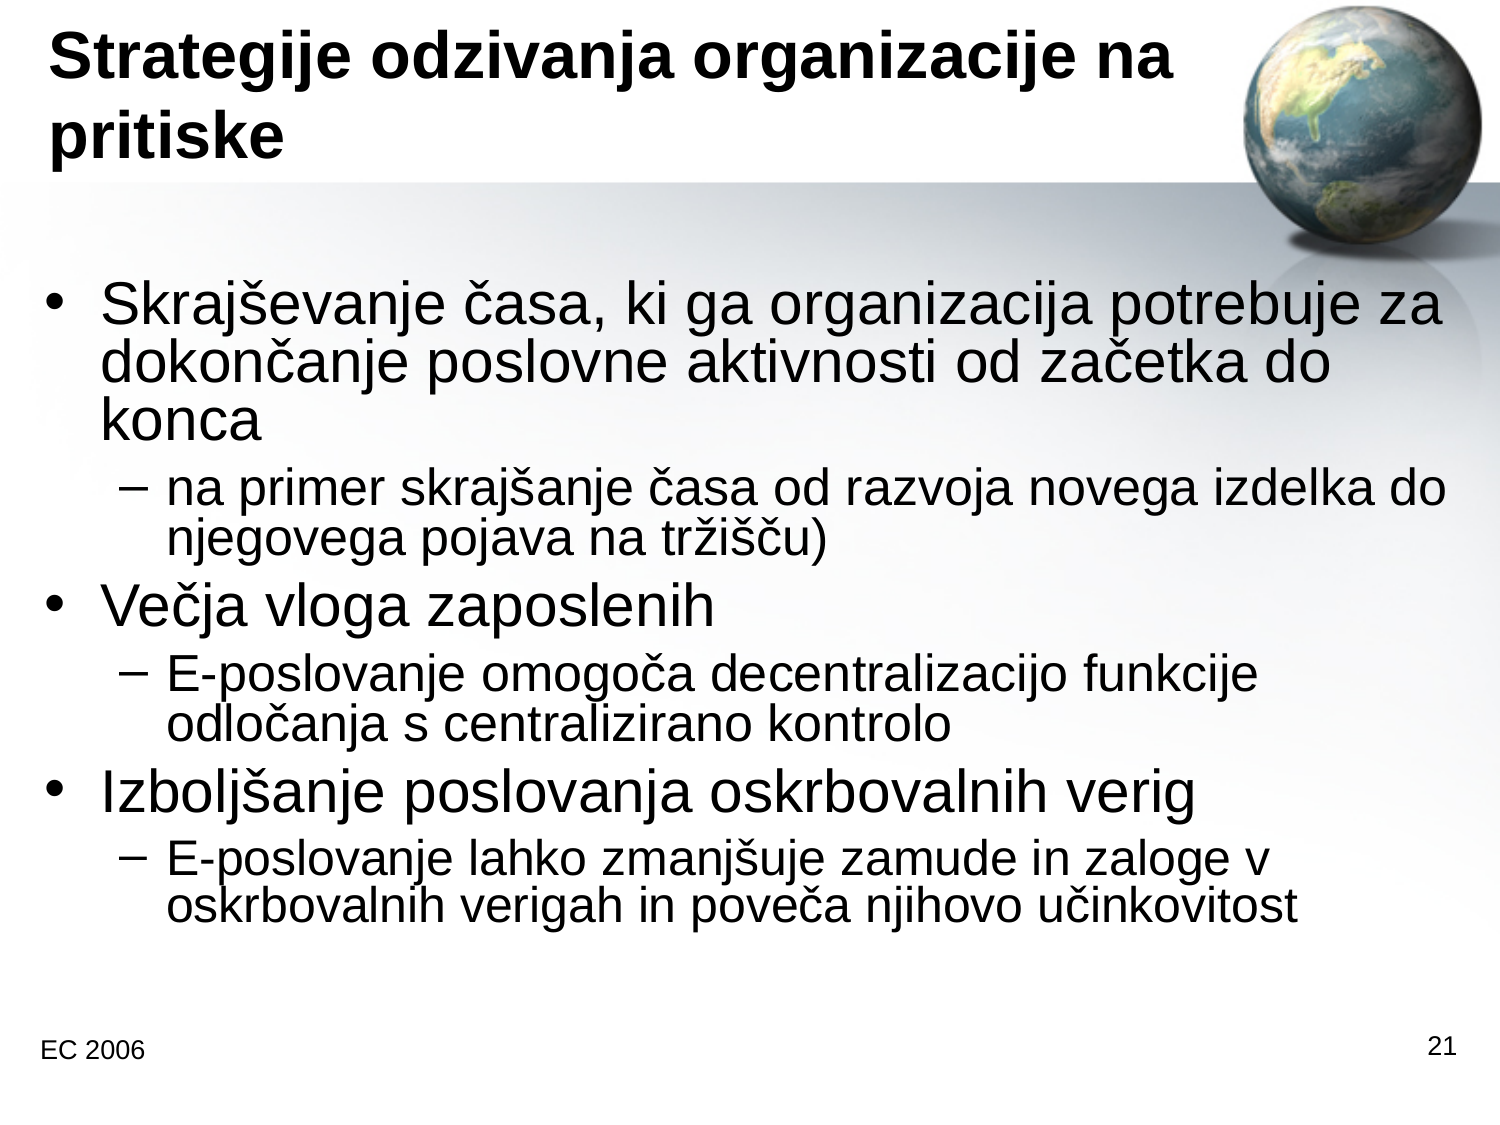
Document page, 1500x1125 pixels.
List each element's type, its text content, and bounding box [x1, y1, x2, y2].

text_box EC 2006 [25, 1025, 338, 1101]
text_box <number> [1159, 1020, 1473, 1096]
picture [0, 0, 1500, 1125]
list Skrajševanje časa, ki ga organizacija potrebuje za dokončanje poslovne aktivnosti od začetka do konca na primer skrajšanje časa od razvoja novega izdelka do njegovega pojava na tržišču) Večja vloga zaposlenih E-poslovanje omogoča decentralizacijo funkcije odločanja s centralizirano kontrolo Izboljšanje poslovanja oskrbovalnih verig E-poslovanje lahko zmanjšuje zamude in zaloge v oskrbovalnih verigah in poveča njihovo učinkovitost [29, 271, 1471, 995]
title Strategije odzivanja organizacije na pritiske [33, 4, 1239, 180]
